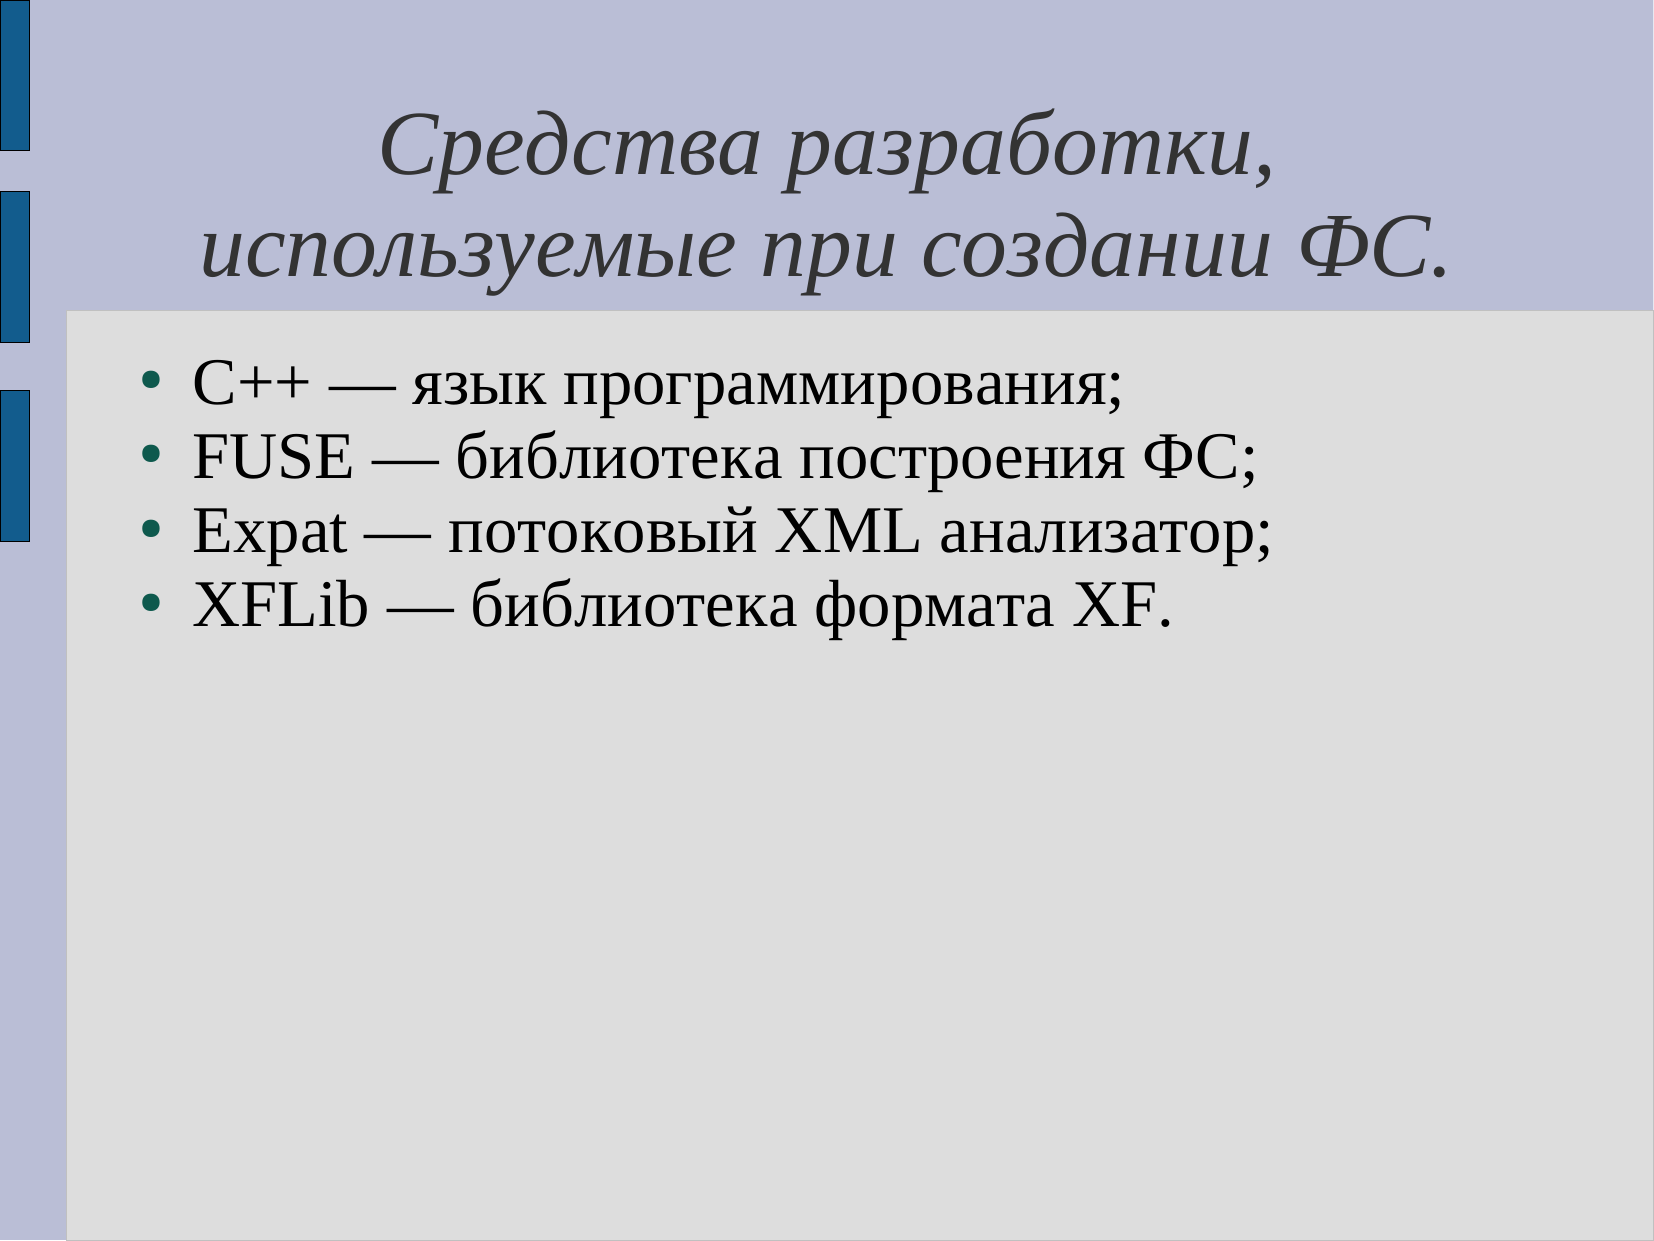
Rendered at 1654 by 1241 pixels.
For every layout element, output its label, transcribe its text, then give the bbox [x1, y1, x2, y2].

list С++ — язык программирования; FUSE — библиотека построения ФС; Expat — потоковый XML анализатор; XFLib — библиотека формата XF. [121, 344, 1534, 1164]
title Средства разработки, используемые при создании ФС. [121, 84, 1534, 305]
